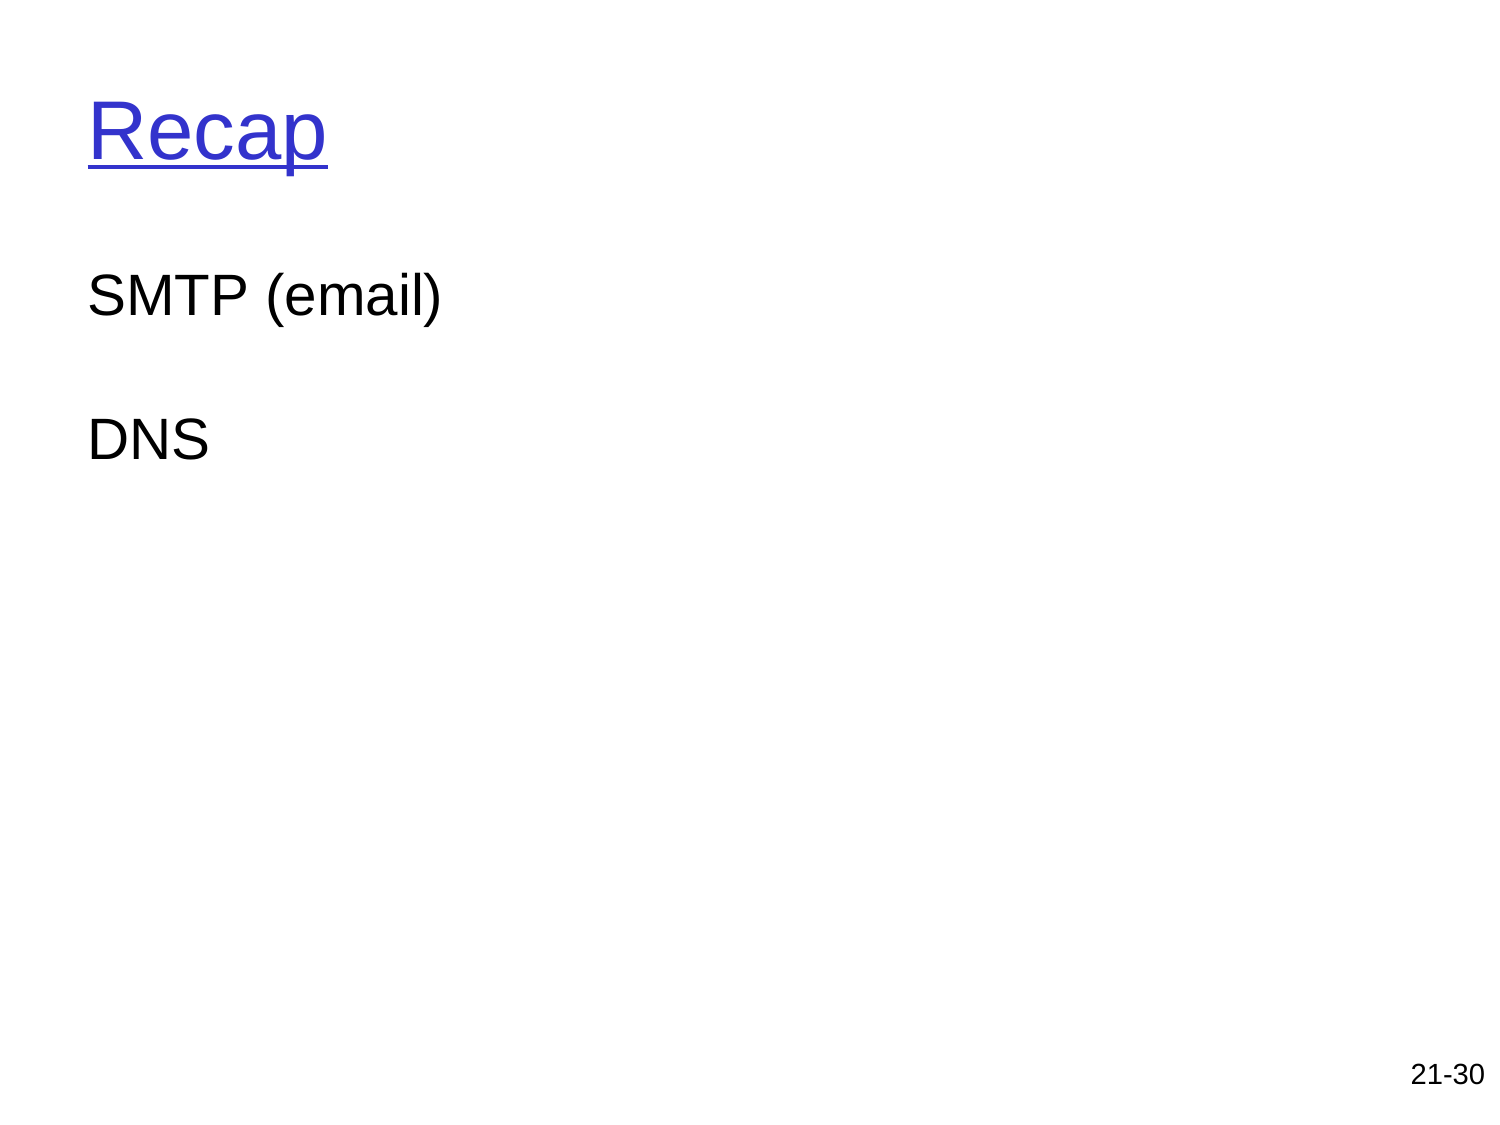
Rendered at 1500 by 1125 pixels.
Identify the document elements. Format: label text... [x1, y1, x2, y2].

title Recap [87, 23, 1363, 239]
list SMTP (email) DNS [87, 262, 1363, 1026]
